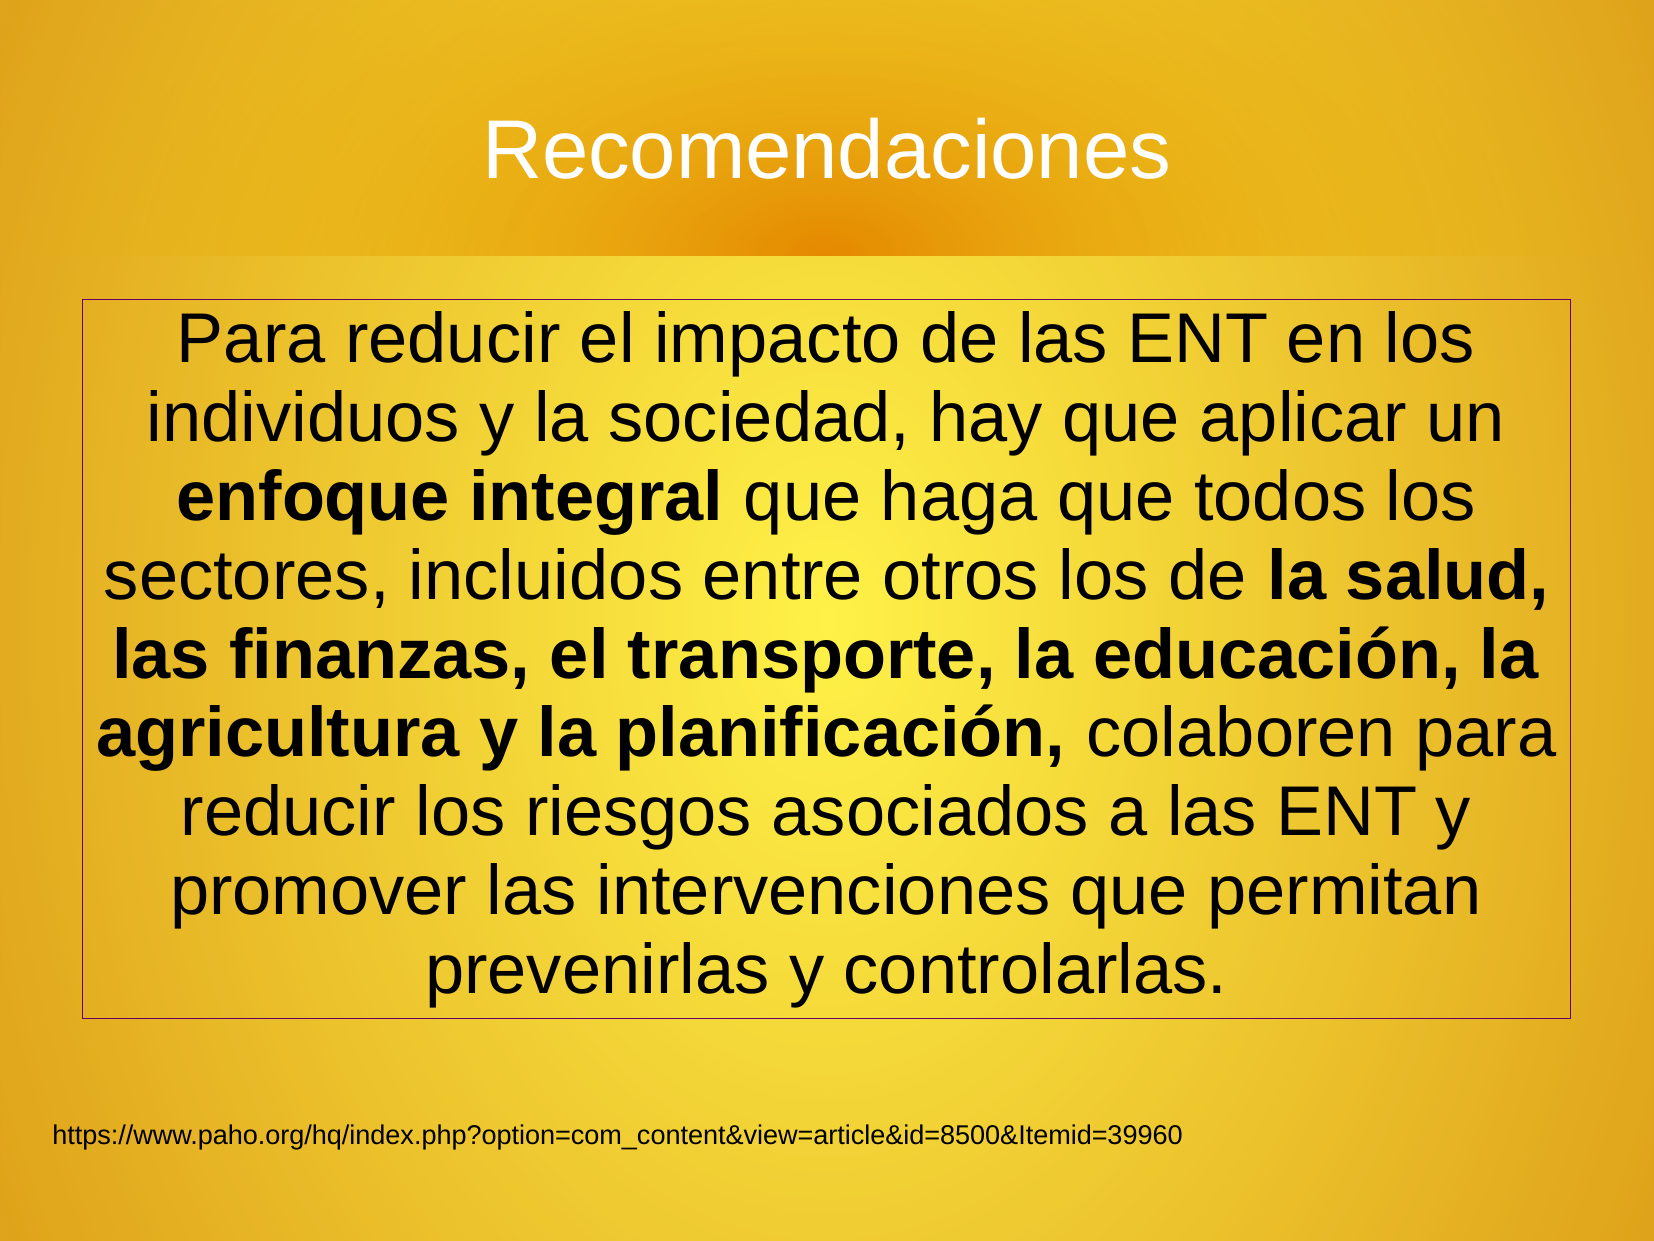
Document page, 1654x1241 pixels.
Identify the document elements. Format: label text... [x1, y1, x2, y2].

text_box https://www.paho.org/hq/index.php?option=com_content&view=article&id=8500&Itemid=39960 [37, 1112, 1634, 1170]
title Recomendaciones [82, 47, 1571, 252]
list Para reducir el impacto de las ENT en los individuos y la sociedad, hay que aplicar un enfoque integral que haga que todos los sectores, incluidos entre otros los de la salud, las finanzas, el transporte, la educación, la agricultura y la planificación, colaboren para reducir los riesgos asociados a las ENT y promover las intervenciones que permitan prevenirlas y controlarlas. [82, 299, 1571, 1019]
